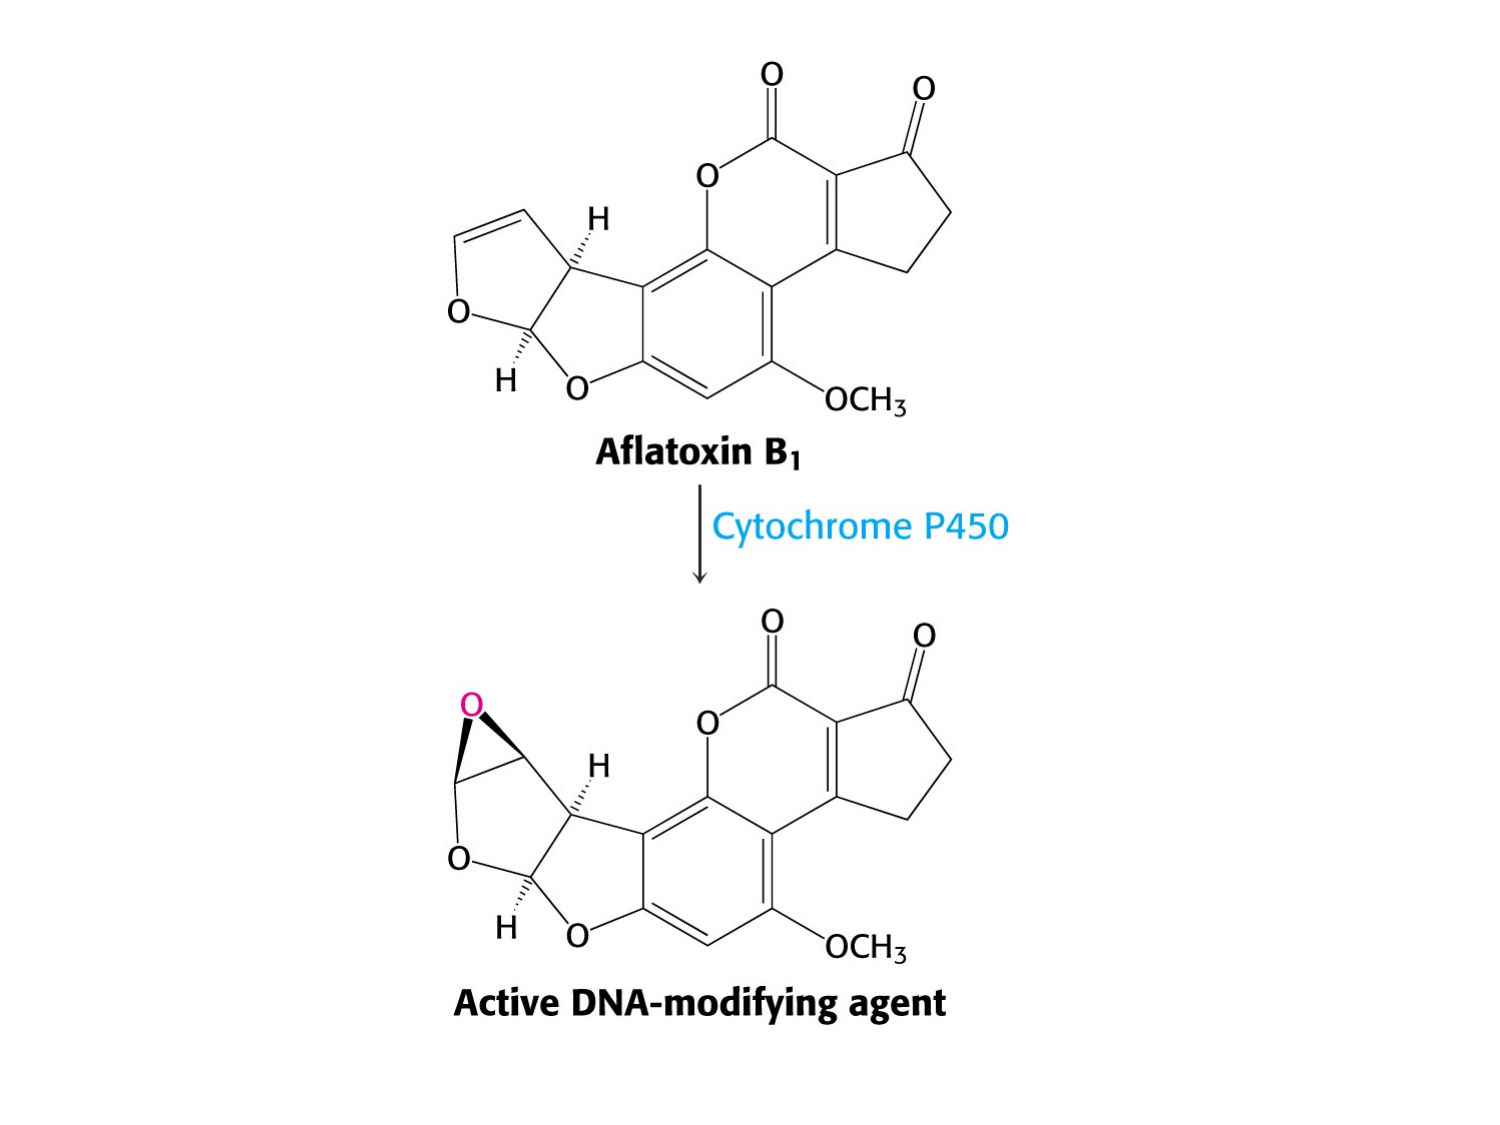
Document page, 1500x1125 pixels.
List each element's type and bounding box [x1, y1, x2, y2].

picture [419, 42, 1040, 1043]
